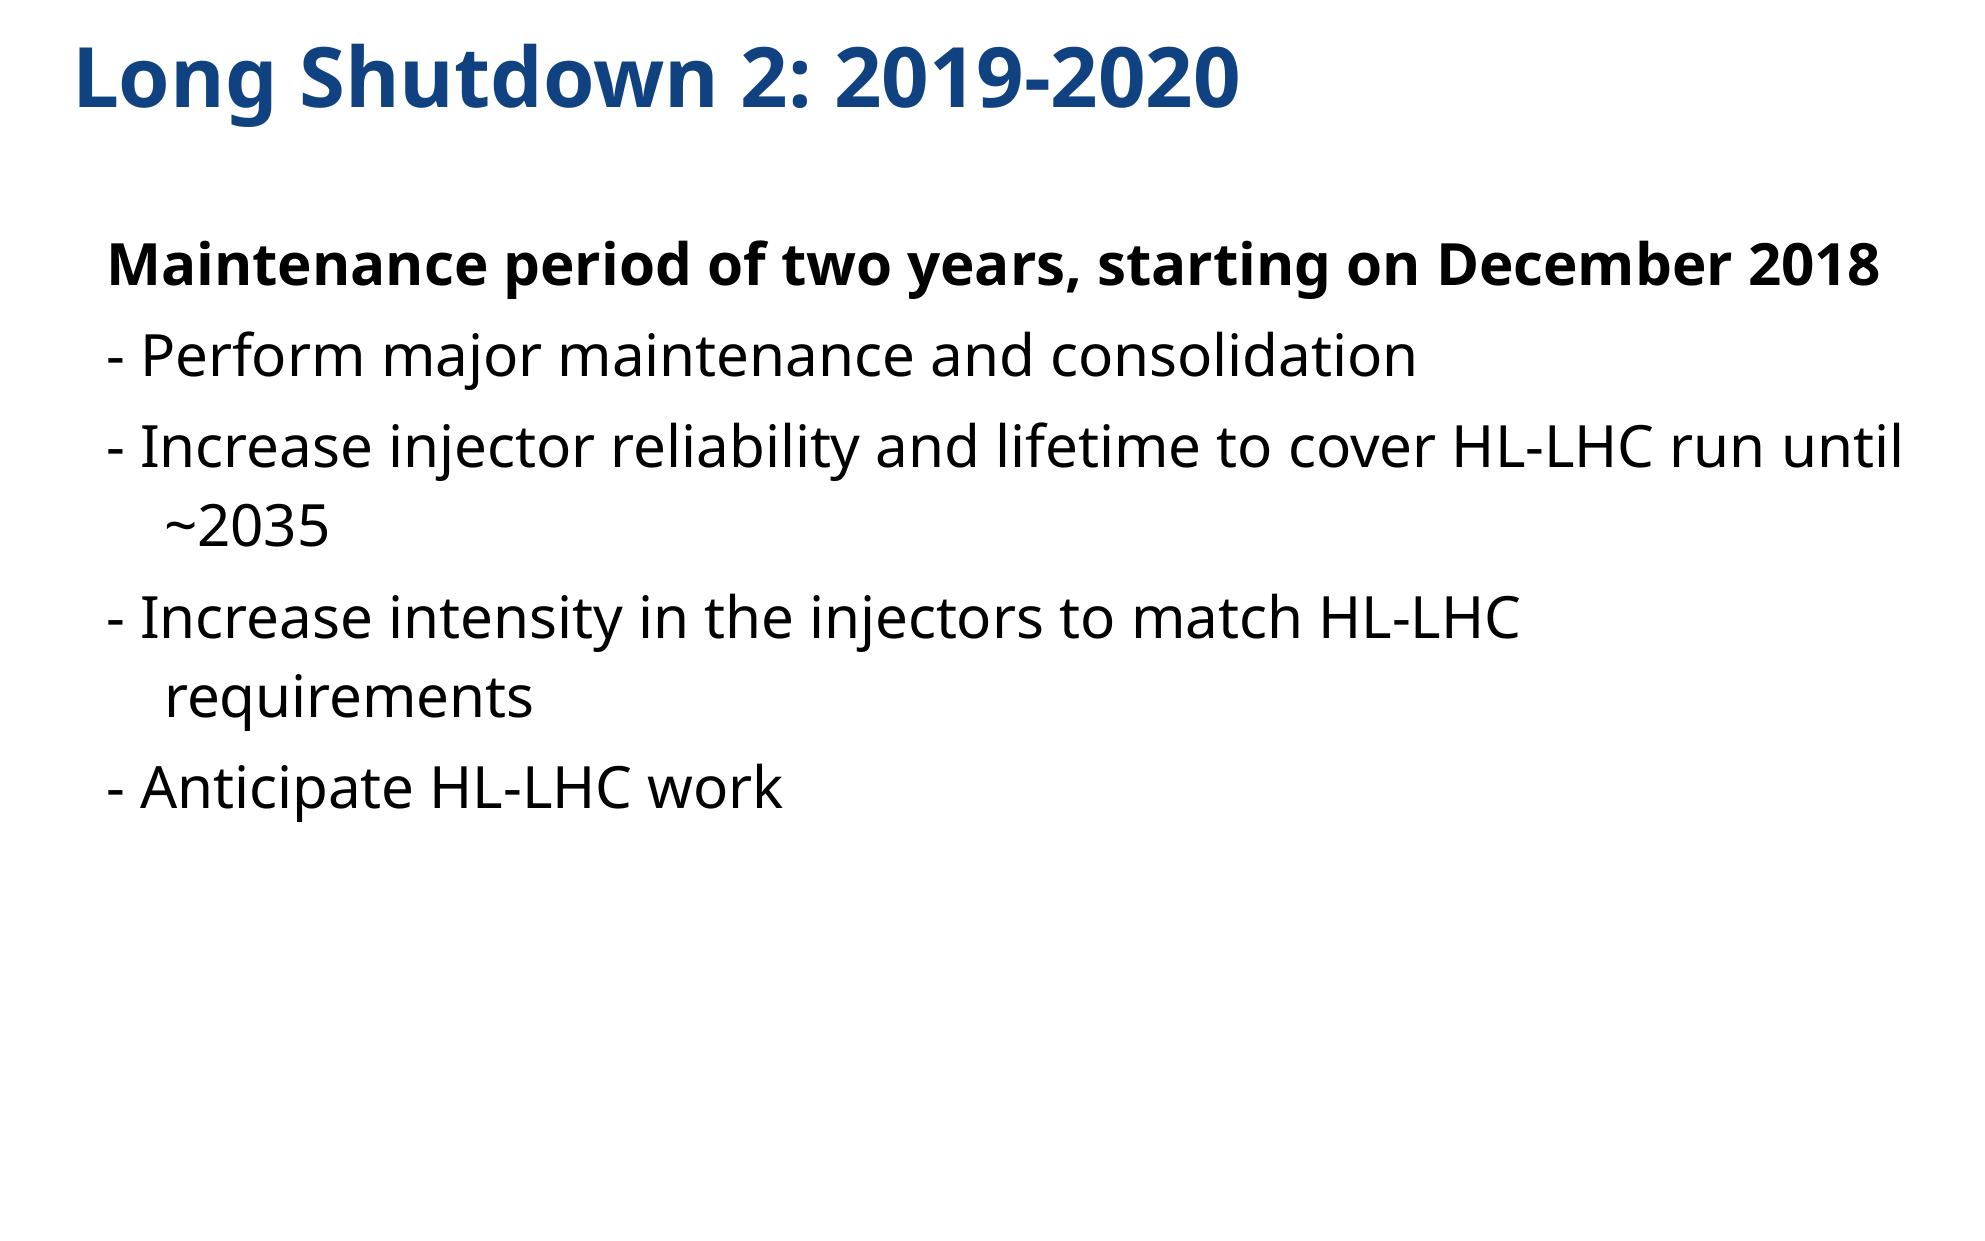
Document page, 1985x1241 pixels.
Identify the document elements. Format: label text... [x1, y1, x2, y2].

text_box Maintenance period of two years, starting on December 2018 - Perform major maintenance and consolidation - Increase injector reliability and lifetime to cover HL-LHC run until ~2035 - Increase intensity in the injectors to match HL-LHC requirements - Anticipate HL-LHC work [91, 215, 1921, 1076]
title Long Shutdown 2: 2019-2020 [71, 0, 1834, 166]
